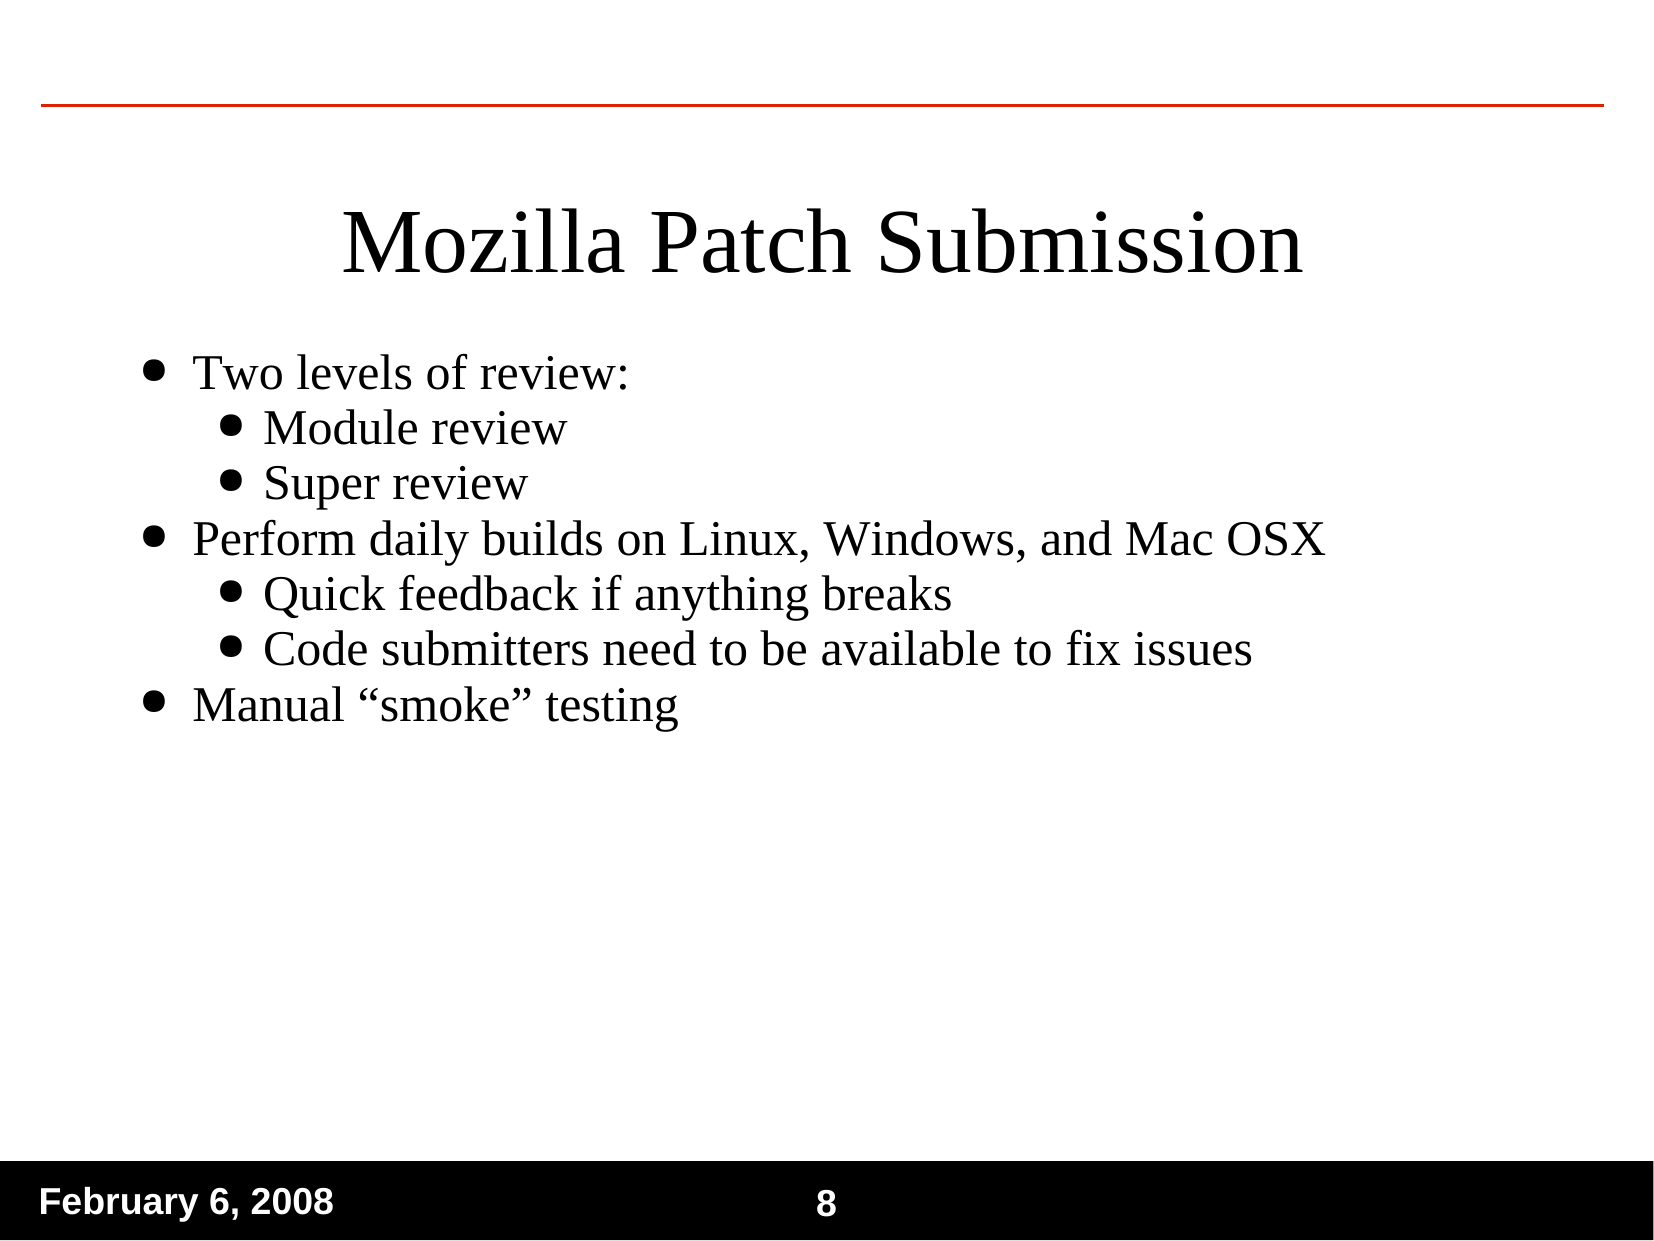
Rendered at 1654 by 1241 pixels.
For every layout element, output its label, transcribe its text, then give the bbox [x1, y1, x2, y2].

title Mozilla Patch Submission [117, 137, 1530, 346]
list Two levels of review: Module review Super review Perform daily builds on Linux, Windows, and Mac OSX Quick feedback if anything breaks Code submitters need to be available to fix issues Manual “smoke” testing [121, 344, 1534, 1127]
